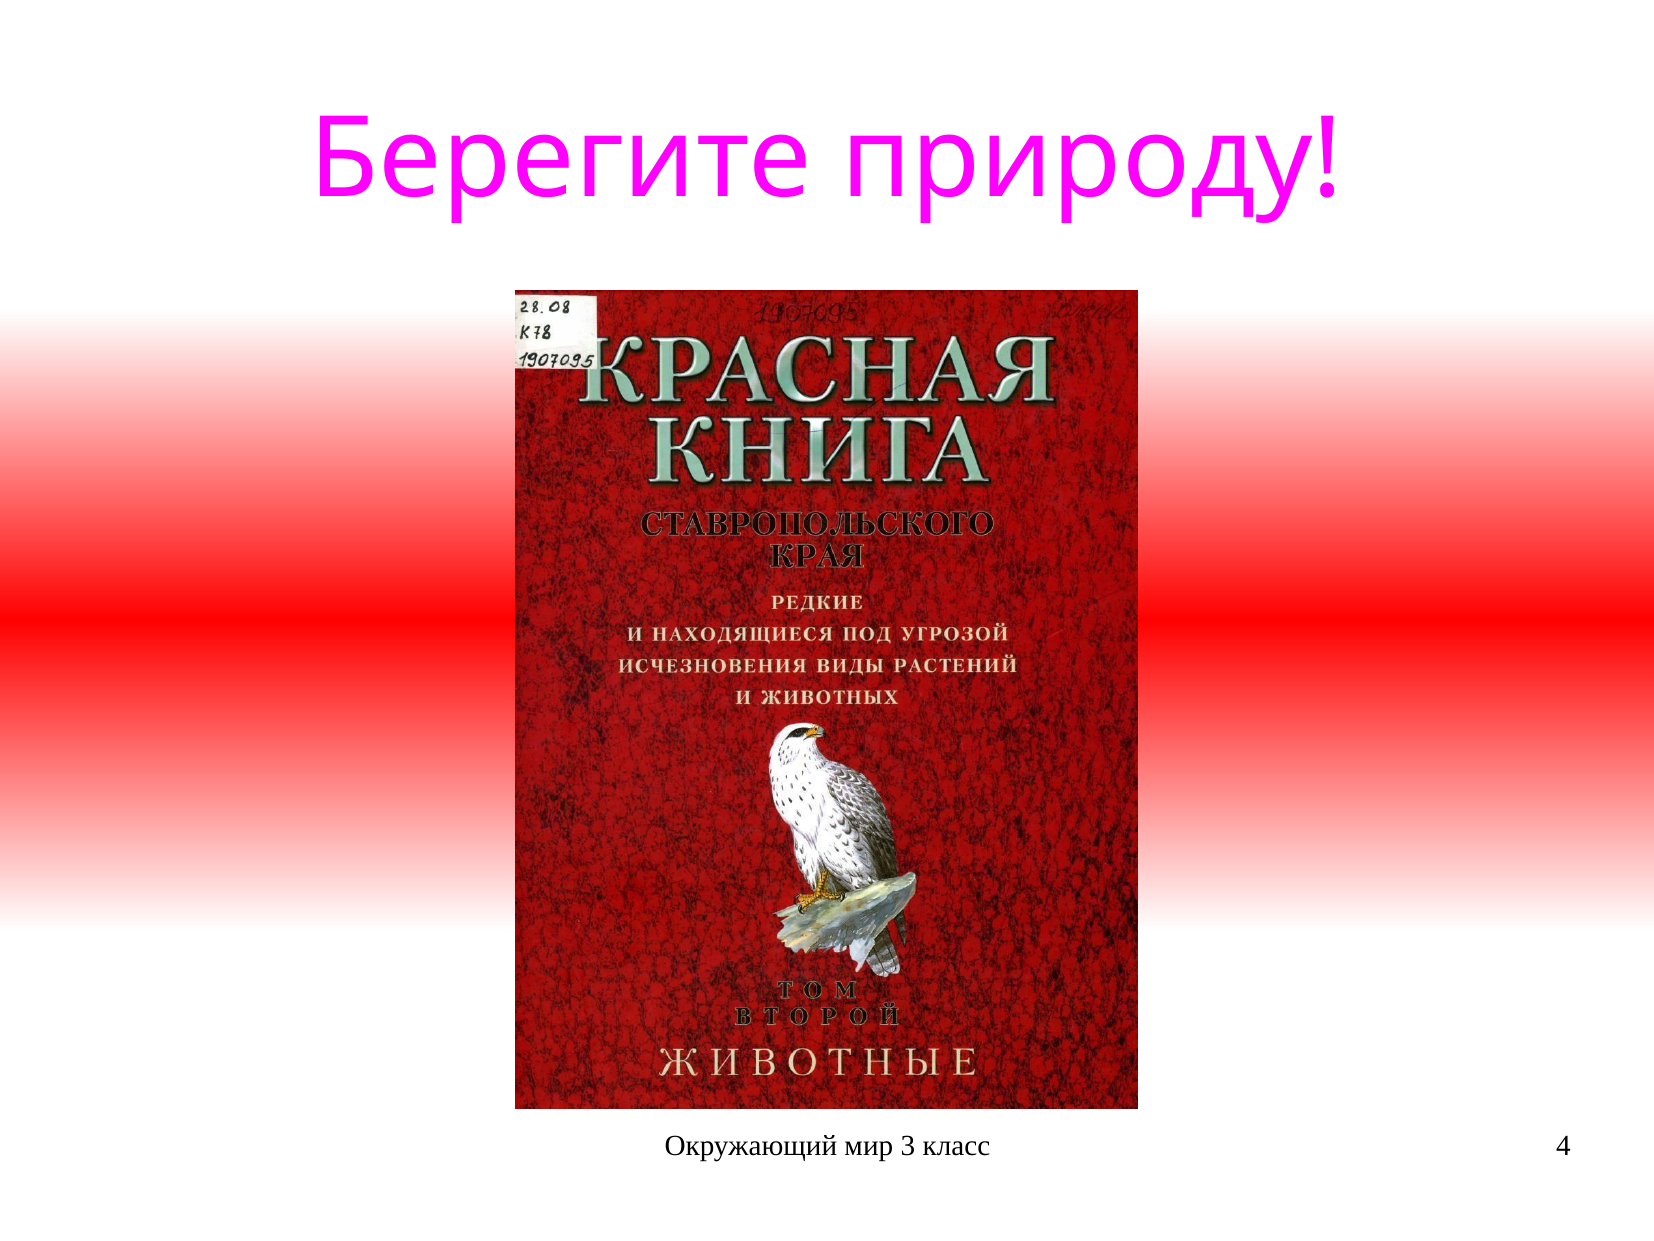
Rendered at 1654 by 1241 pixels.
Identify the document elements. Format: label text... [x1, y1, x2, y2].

picture [515, 290, 1138, 1109]
title Берегите природу! [82, 49, 1571, 257]
